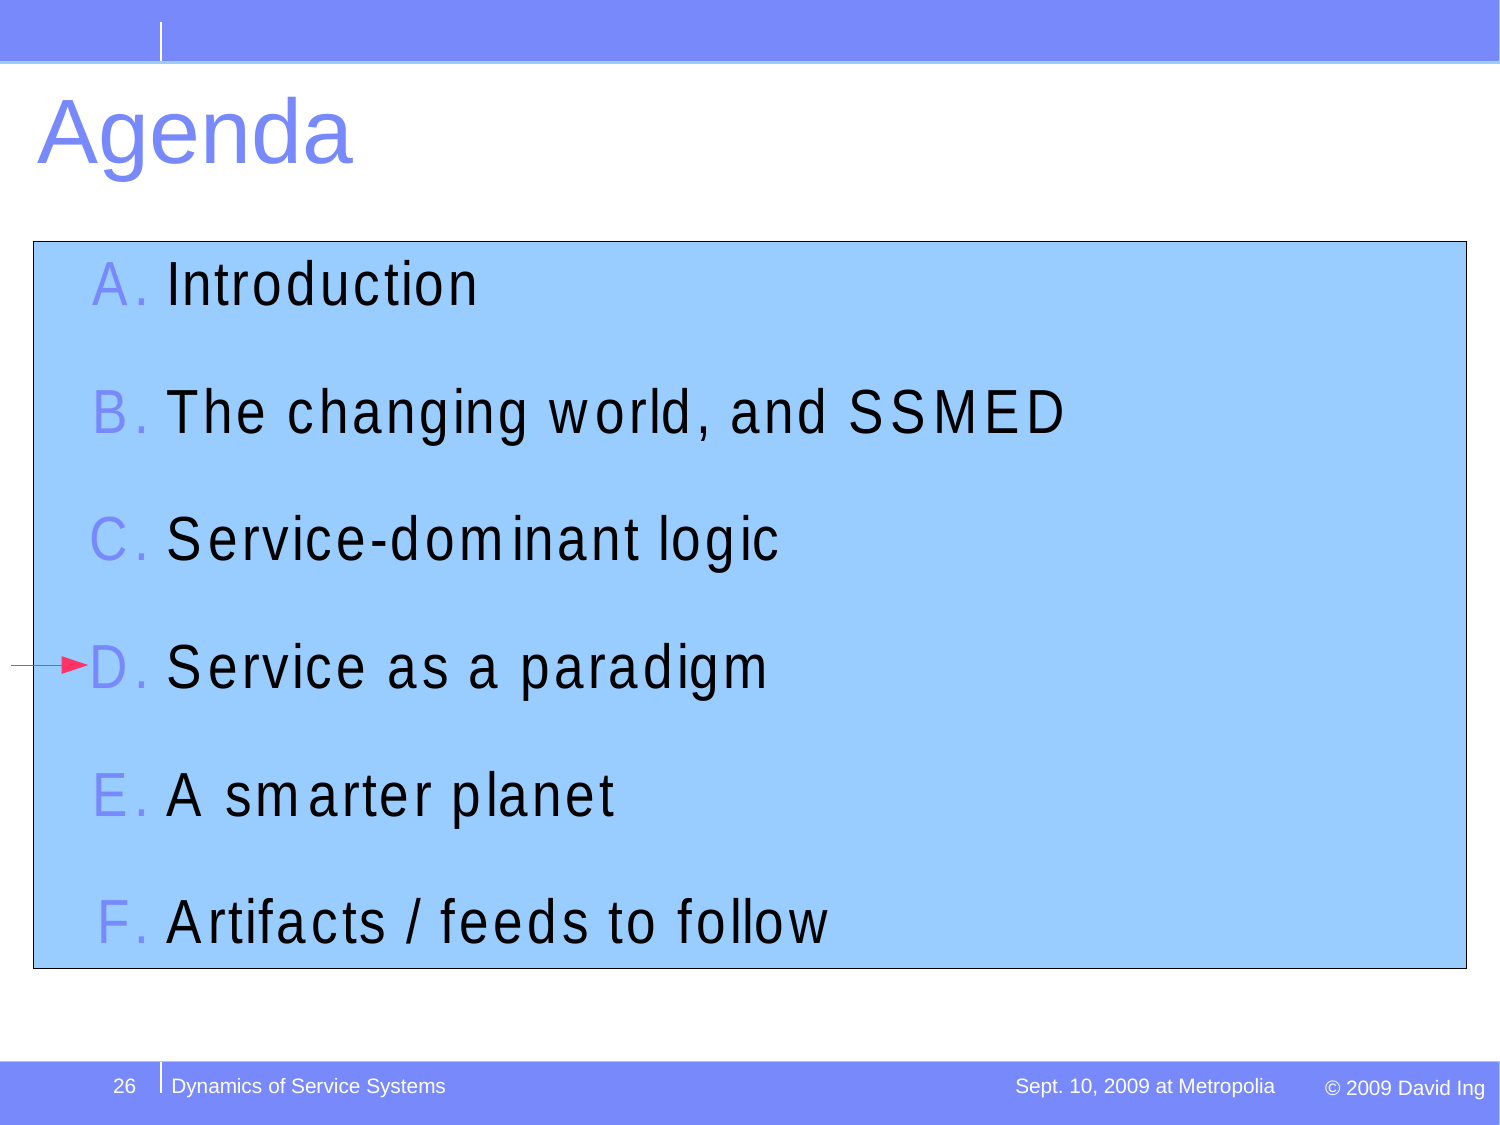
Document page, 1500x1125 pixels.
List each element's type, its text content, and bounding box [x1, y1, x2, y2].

title Agenda [37, 89, 1463, 205]
chart [33, 241, 1467, 969]
